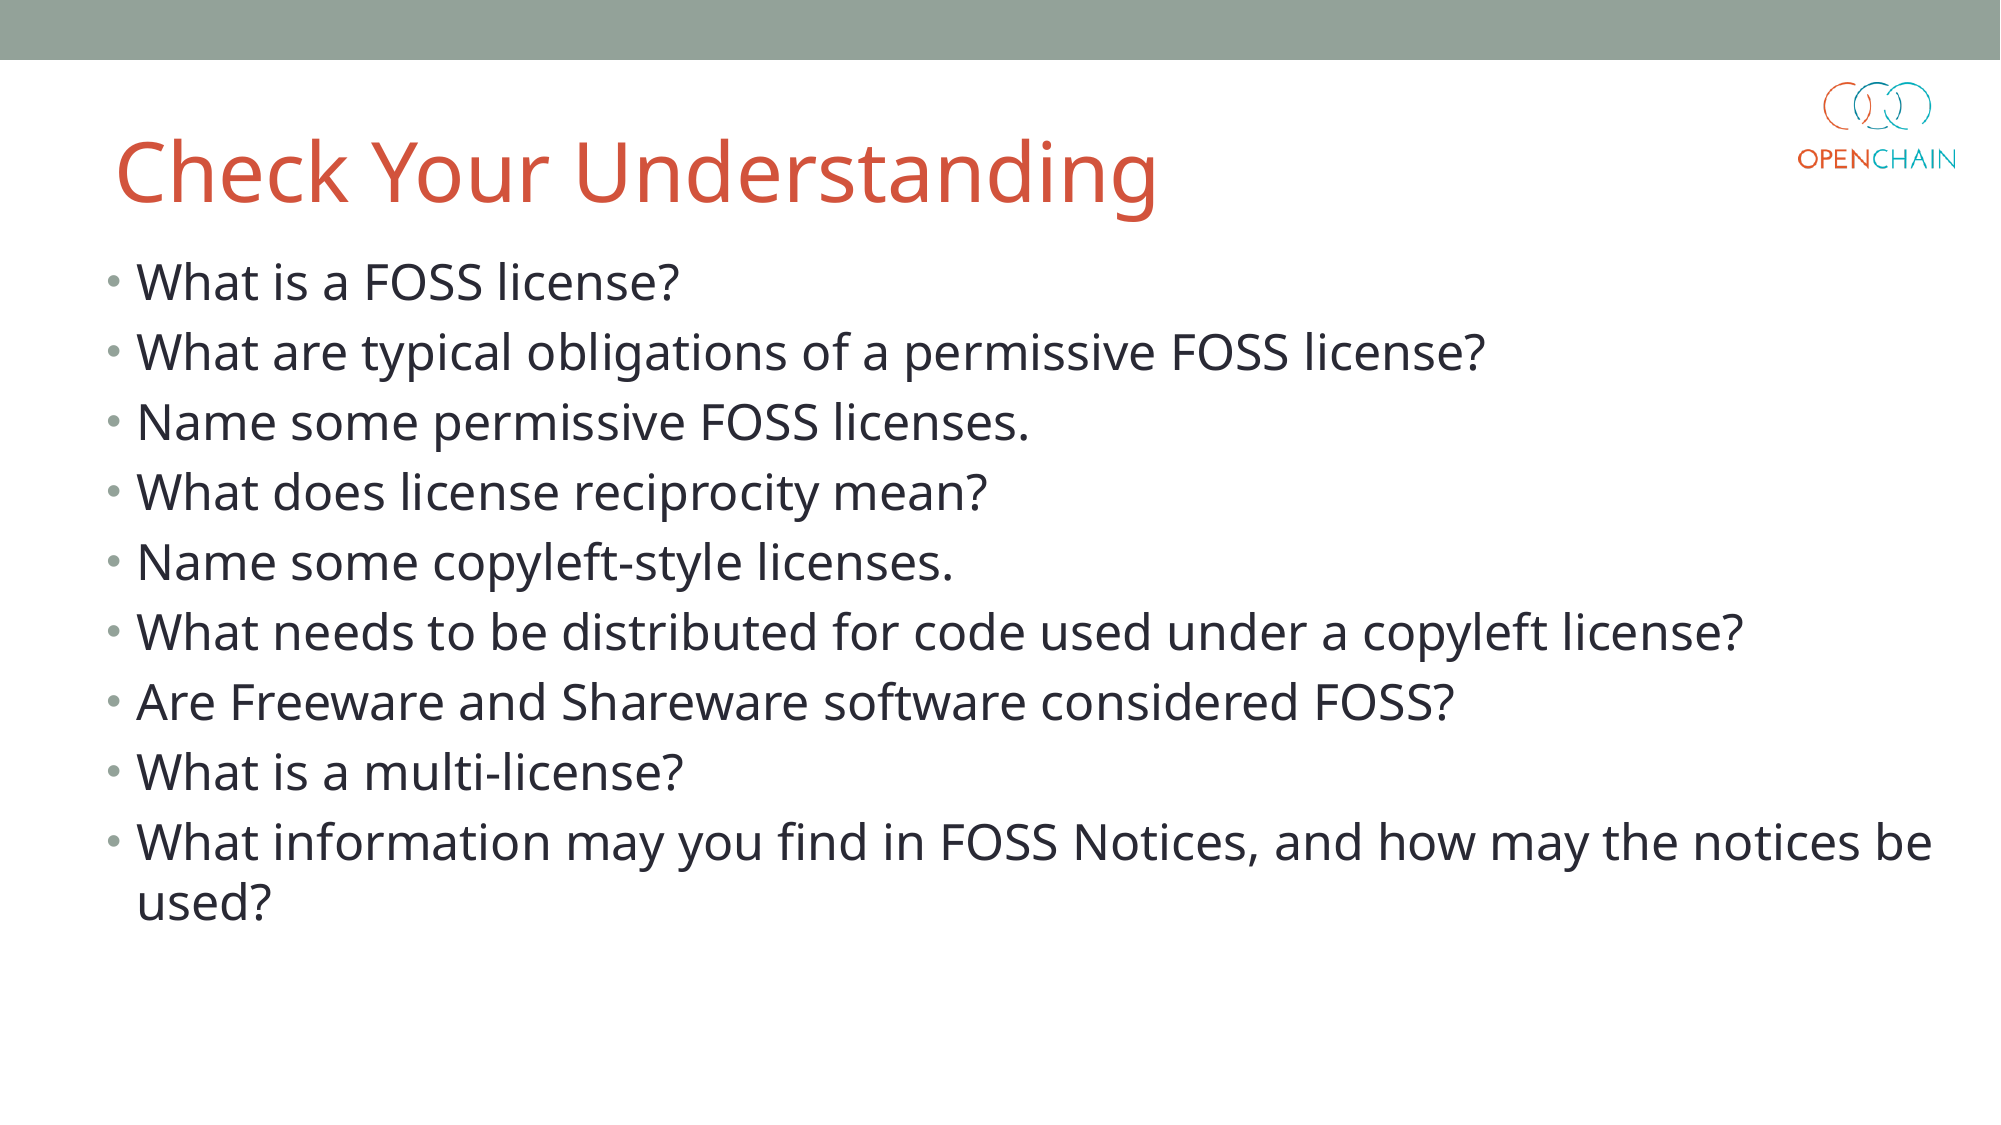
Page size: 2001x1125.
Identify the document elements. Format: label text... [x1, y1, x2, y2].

picture [1798, 82, 1955, 169]
list What is a FOSS license? What are typical obligations of a permissive FOSS license? Name some permissive FOSS licenses. What does license reciprocity mean? Name some copyleft-style licenses. What needs to be distributed for code used under a copyleft license? Are Freeware and Shareware software considered FOSS? What is a multi-license? What information may you find in FOSS Notices, and how may the notices be used? [91, 243, 1970, 1125]
title Check Your Understanding [99, 87, 1900, 243]
